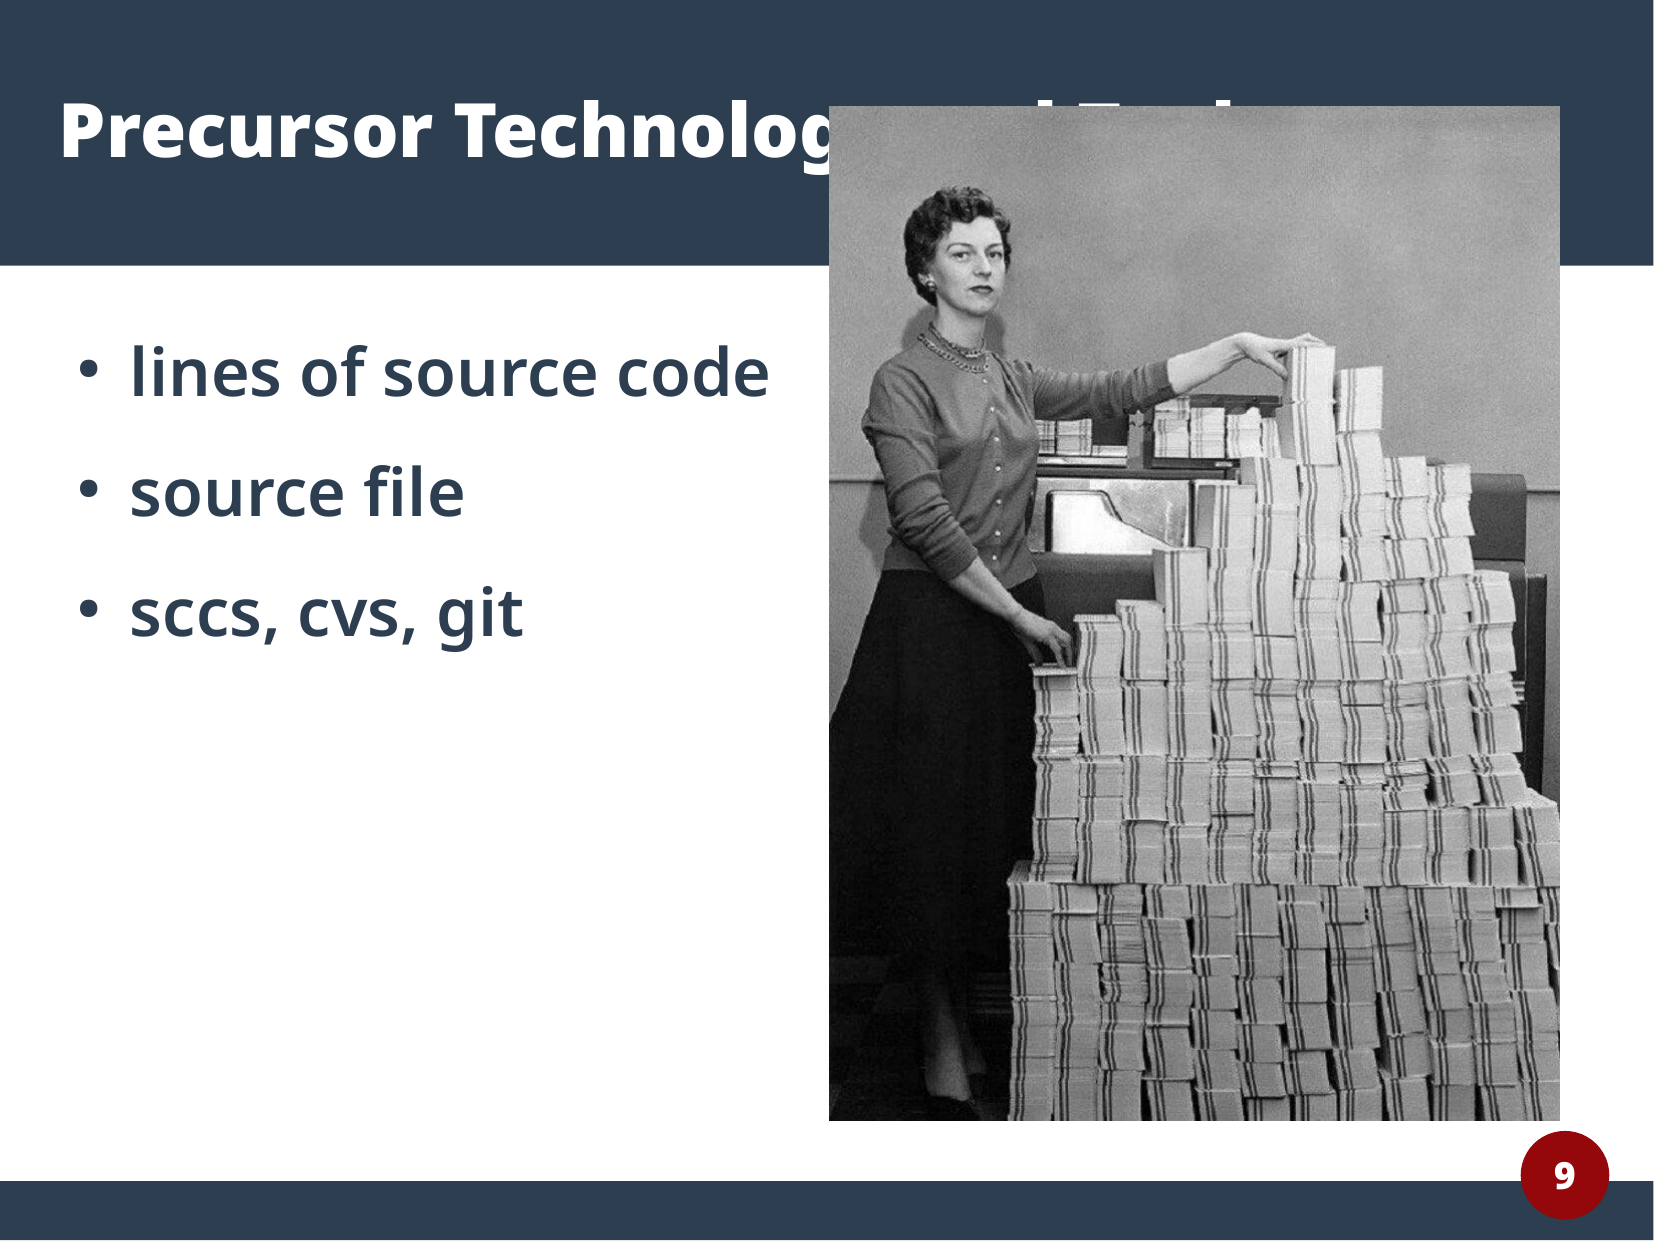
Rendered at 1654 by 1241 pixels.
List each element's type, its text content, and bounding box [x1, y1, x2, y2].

picture [829, 106, 1560, 1122]
list lines of source code source file sccs, cvs, git [59, 324, 1595, 1152]
text_box [59, 49, 1595, 207]
